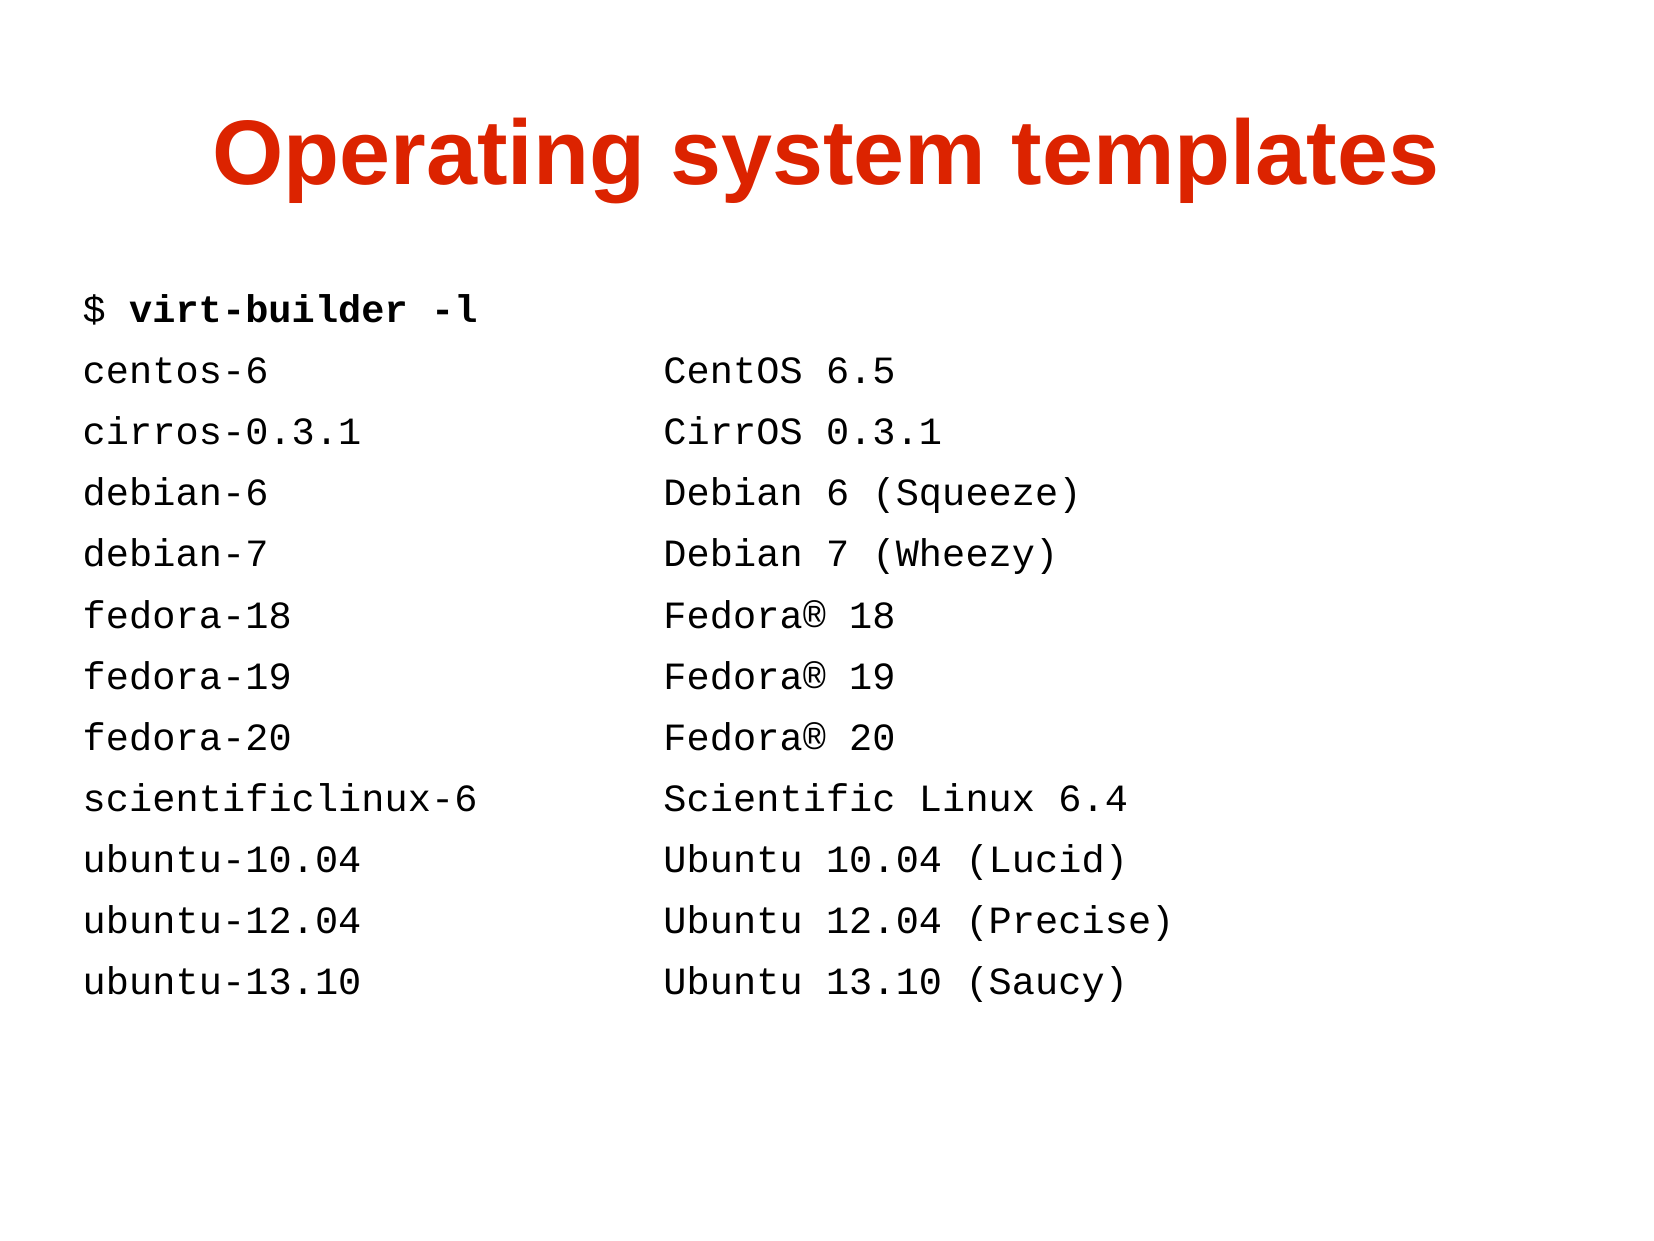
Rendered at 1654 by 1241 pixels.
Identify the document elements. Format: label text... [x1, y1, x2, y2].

list $ virt-builder -l centos-6 CentOS 6.5 cirros-0.3.1 CirrOS 0.3.1 debian-6 Debian 6 (Squeeze) debian-7 Debian 7 (Wheezy) fedora-18 Fedora® 18 fedora-19 Fedora® 19 fedora-20 Fedora® 20 scientificlinux-6 Scientific Linux 6.4 ubuntu-10.04 Ubuntu 10.04 (Lucid) ubuntu-12.04 Ubuntu 12.04 (Precise) ubuntu-13.10 Ubuntu 13.10 (Saucy) [82, 290, 1571, 1010]
title Operating system templates [82, 49, 1571, 257]
